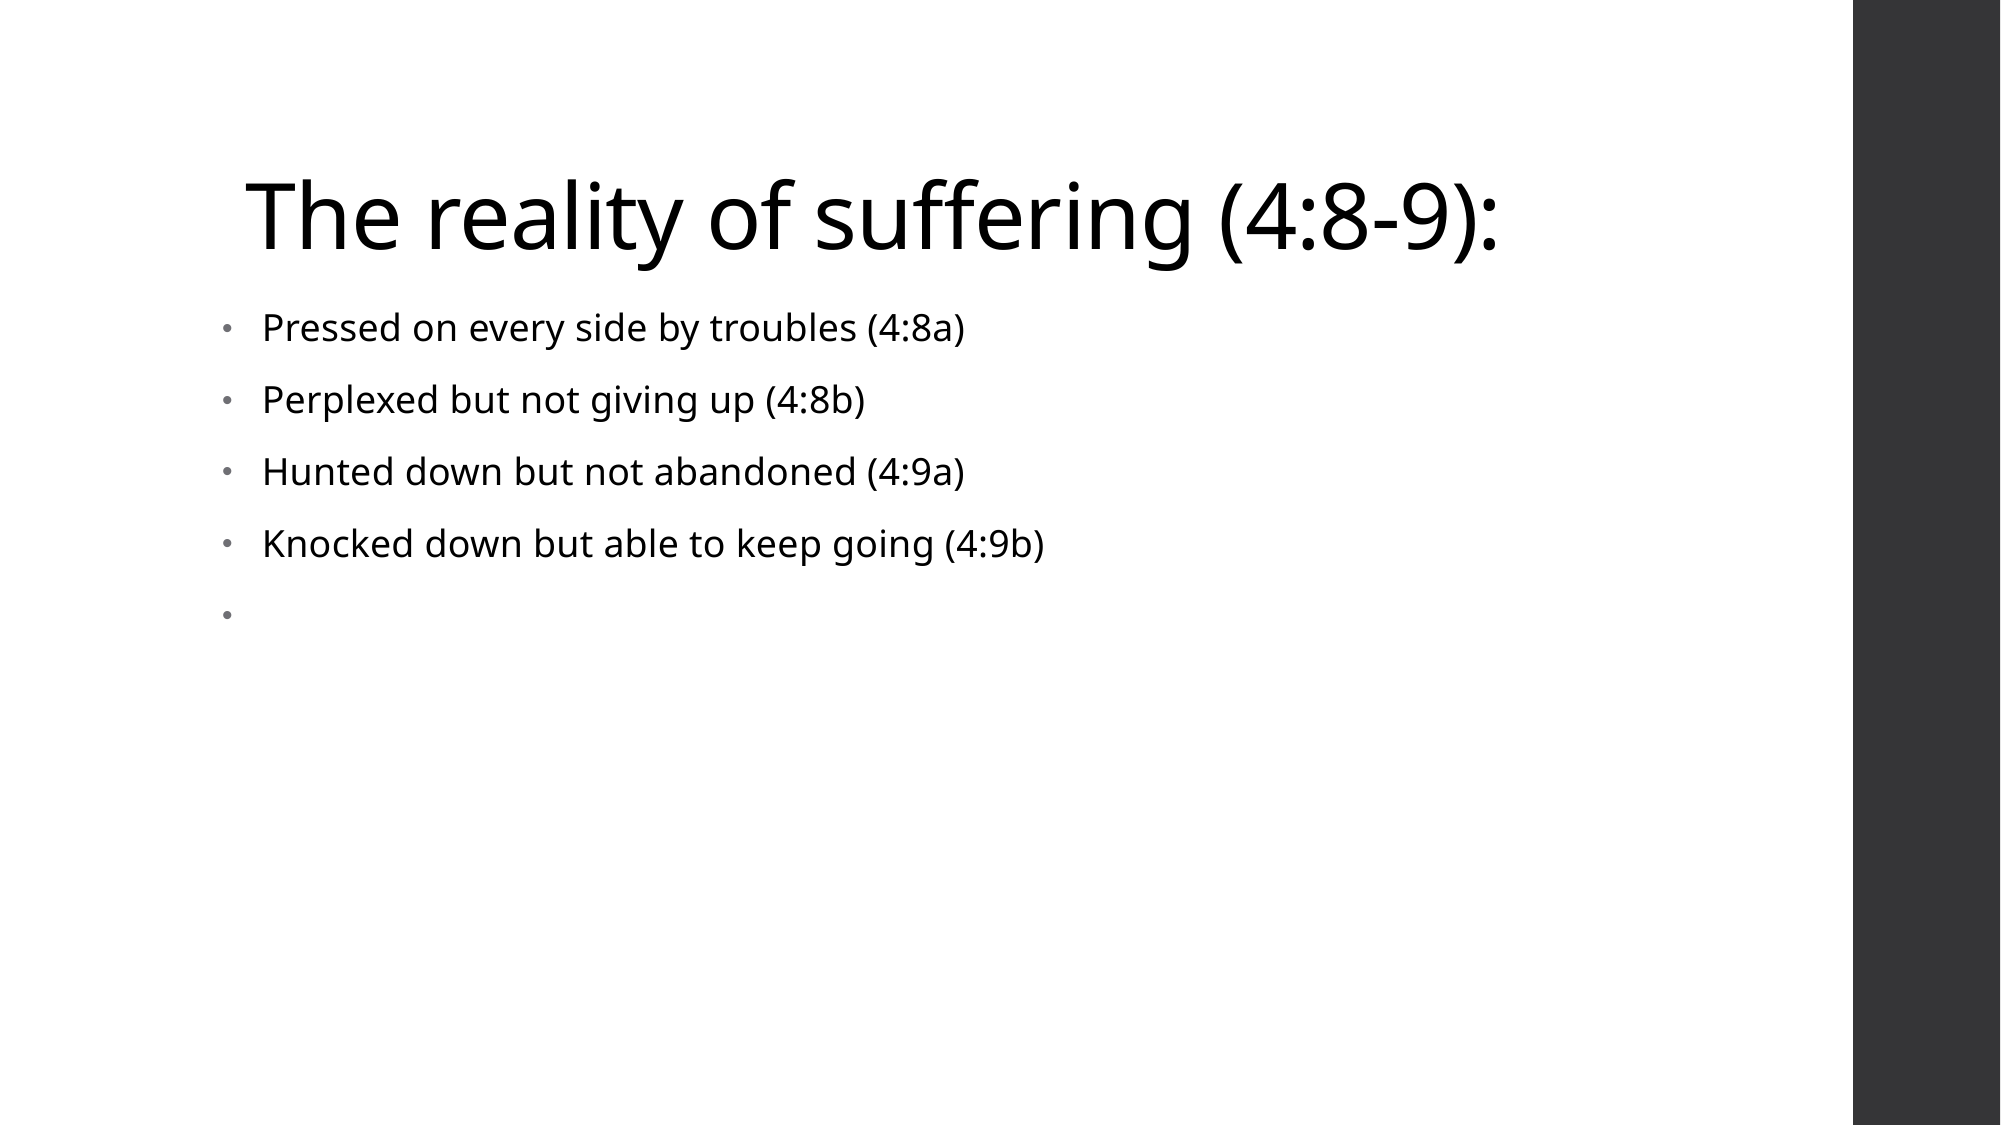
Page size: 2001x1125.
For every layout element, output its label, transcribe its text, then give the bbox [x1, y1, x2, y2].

title The reality of suffering (4:8-9): [206, 60, 1797, 278]
list Pressed on every side by troubles (4:8a) Perplexed but not giving up (4:8b) Hunted down but not abandoned (4:9a) Knocked down but able to keep going (4:9b) [206, 299, 1617, 1014]
